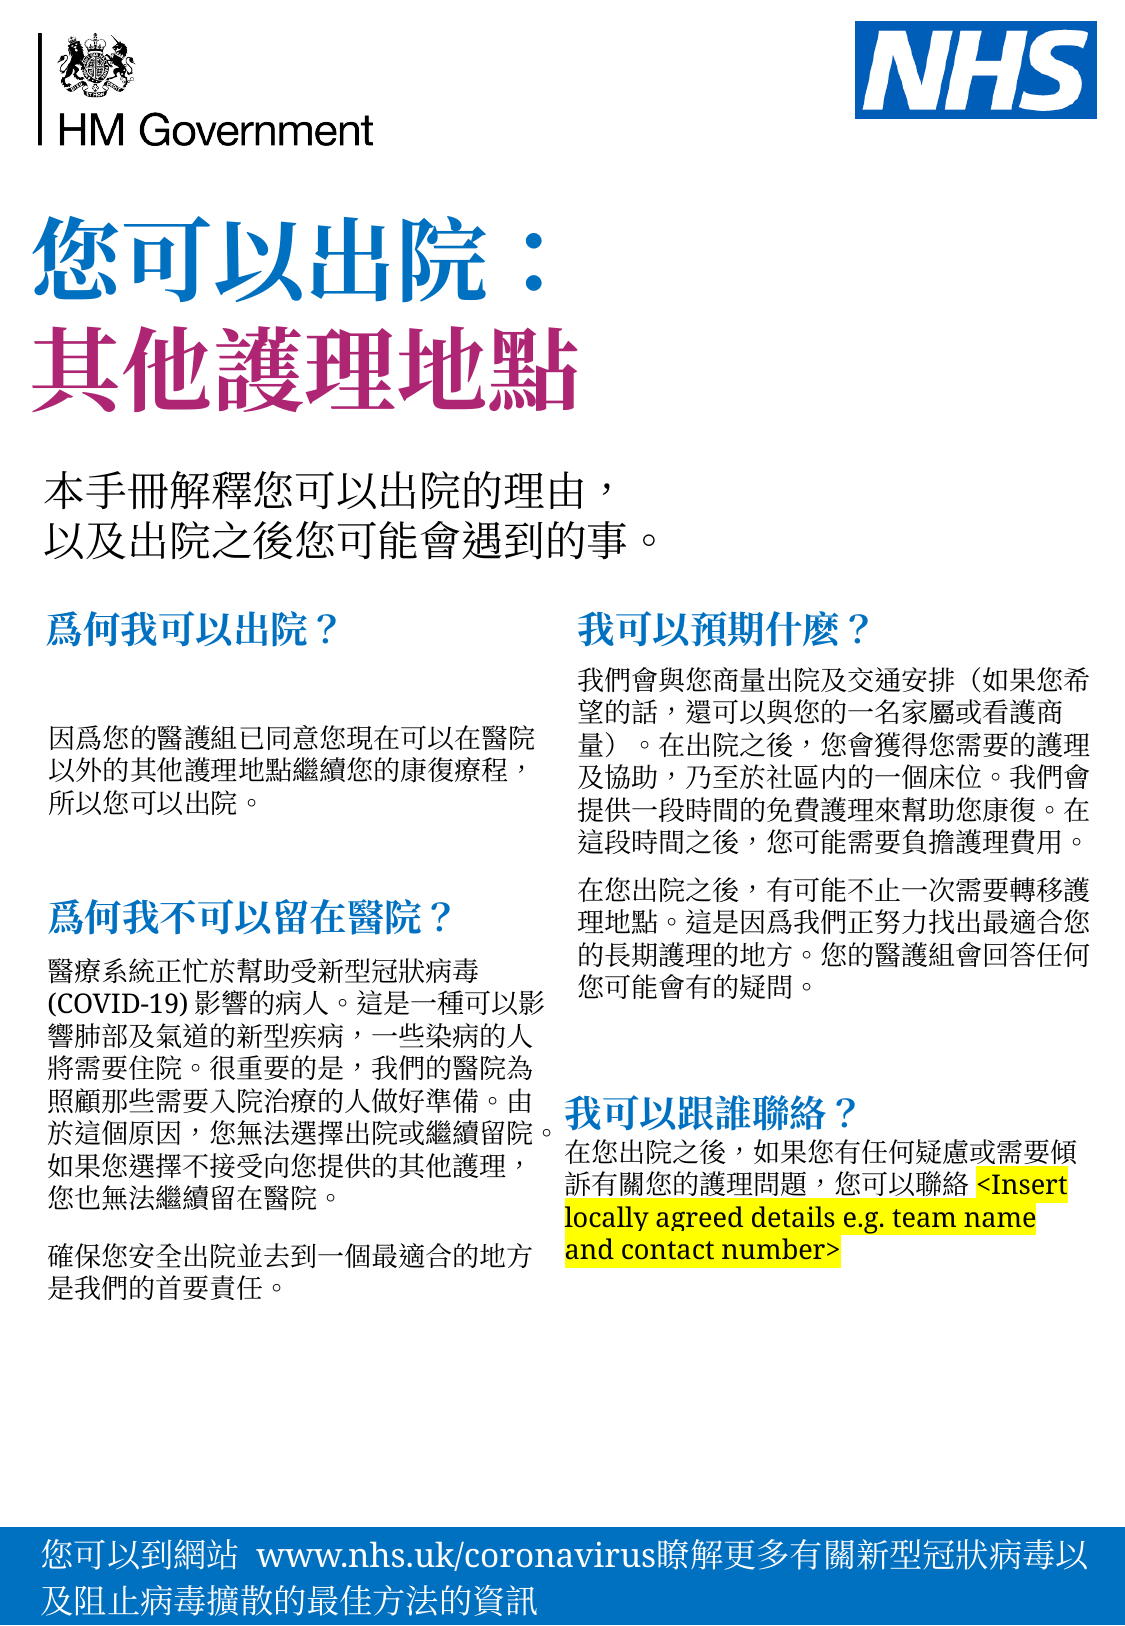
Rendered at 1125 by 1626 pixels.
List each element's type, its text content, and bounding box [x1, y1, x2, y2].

text_box 我可以預期什麽？ 我們會與您商量出院及交通安排（如果您希望的話，還可以與您的一名家屬或看護商量）。在出院之後，您會獲得您需要的護理及協助，乃至於社區内的一個床位。我們會提供一段時間的免費護理來幫助您康復。在這段時間之後，您可能需要負擔護理費用。 在您出院之後，有可能不止一次需要轉移護理地點。這是因爲我們正努力找出最適合您的長期護理的地方。您的醫護組會回答任何您可能會有的疑問。 [562, 598, 1110, 1248]
text_box 您可以出院： 其他護理地點 [14, 195, 1125, 433]
text_box 爲何我可以出院？ [30, 598, 578, 877]
text_box 爲何我不可以留在醫院？ [32, 887, 579, 979]
text_box 醫療系統正忙於幫助受新型冠狀病毒(COVID-19)影響的病人。這是一種可以影響肺部及氣道的新型疾病，一些染病的人將需要住院。很重要的是，我們的醫院為照顧那些需要入院治療的人做好準備。由於這個原因，您無法選擇出院或繼續留院。如果您選擇不接受向您提供的其他護理，您也無法繼續留在醫院。 確保您安全出院並去到一個最適合的地方是我們的首要責任。 [32, 947, 564, 1312]
text_box 因爲您的醫護組已同意您現在可以在醫院以外的其他護理地點繼續您的康復療程，所以您可以出院。 [34, 714, 563, 826]
text_box 本手冊解釋您可以出院的理由， 以及出院之後您可能會遇到的事。 [28, 457, 1125, 574]
text_box 我可以跟誰聯絡？ 在您出院之後，如果您有任何疑慮或需要傾訴有關您的護理問題，您可以聯絡<Insert locally agreed details e.g. team name and contact number> [564, 1082, 1096, 1273]
